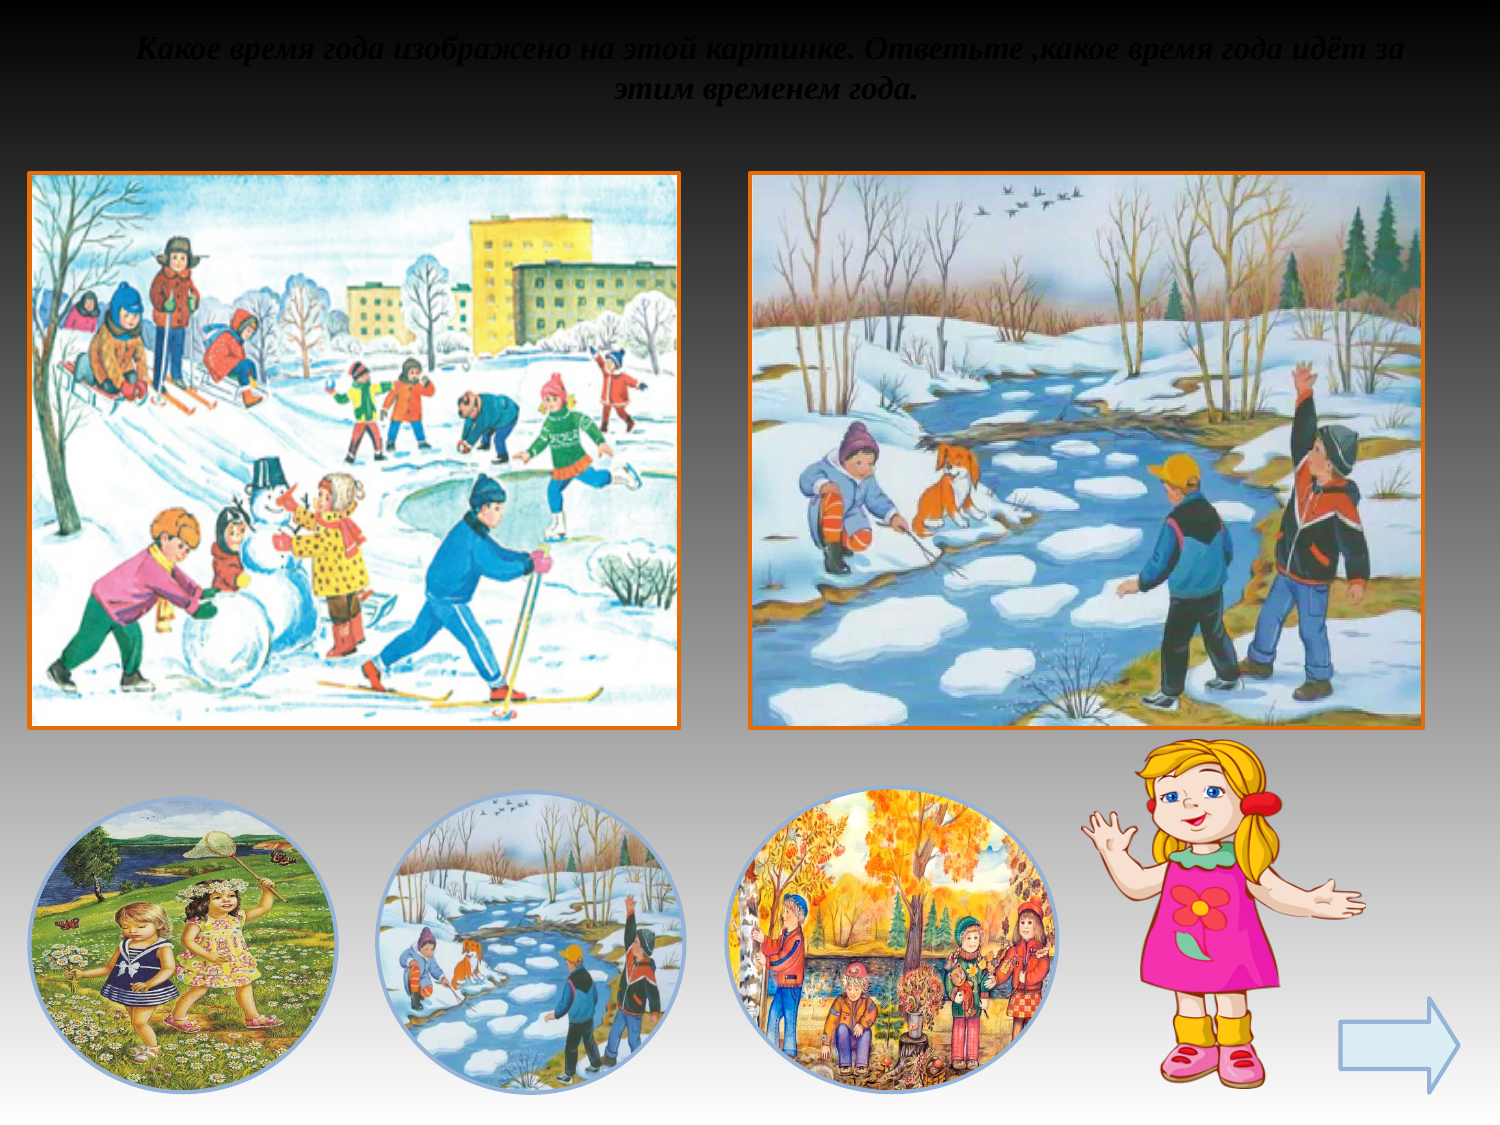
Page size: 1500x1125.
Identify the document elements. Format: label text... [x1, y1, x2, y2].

text_box [726, 787, 1058, 1093]
text_box [29, 172, 680, 728]
text_box [377, 792, 685, 1093]
text_box [1340, 998, 1459, 1093]
text_box [750, 173, 1424, 728]
text_box [29, 798, 337, 1093]
title Какое время года изображено на этой картинке. Ответьте ,какое время года идёт за этим временем года. [75, 19, 1459, 161]
picture [1081, 739, 1366, 1089]
